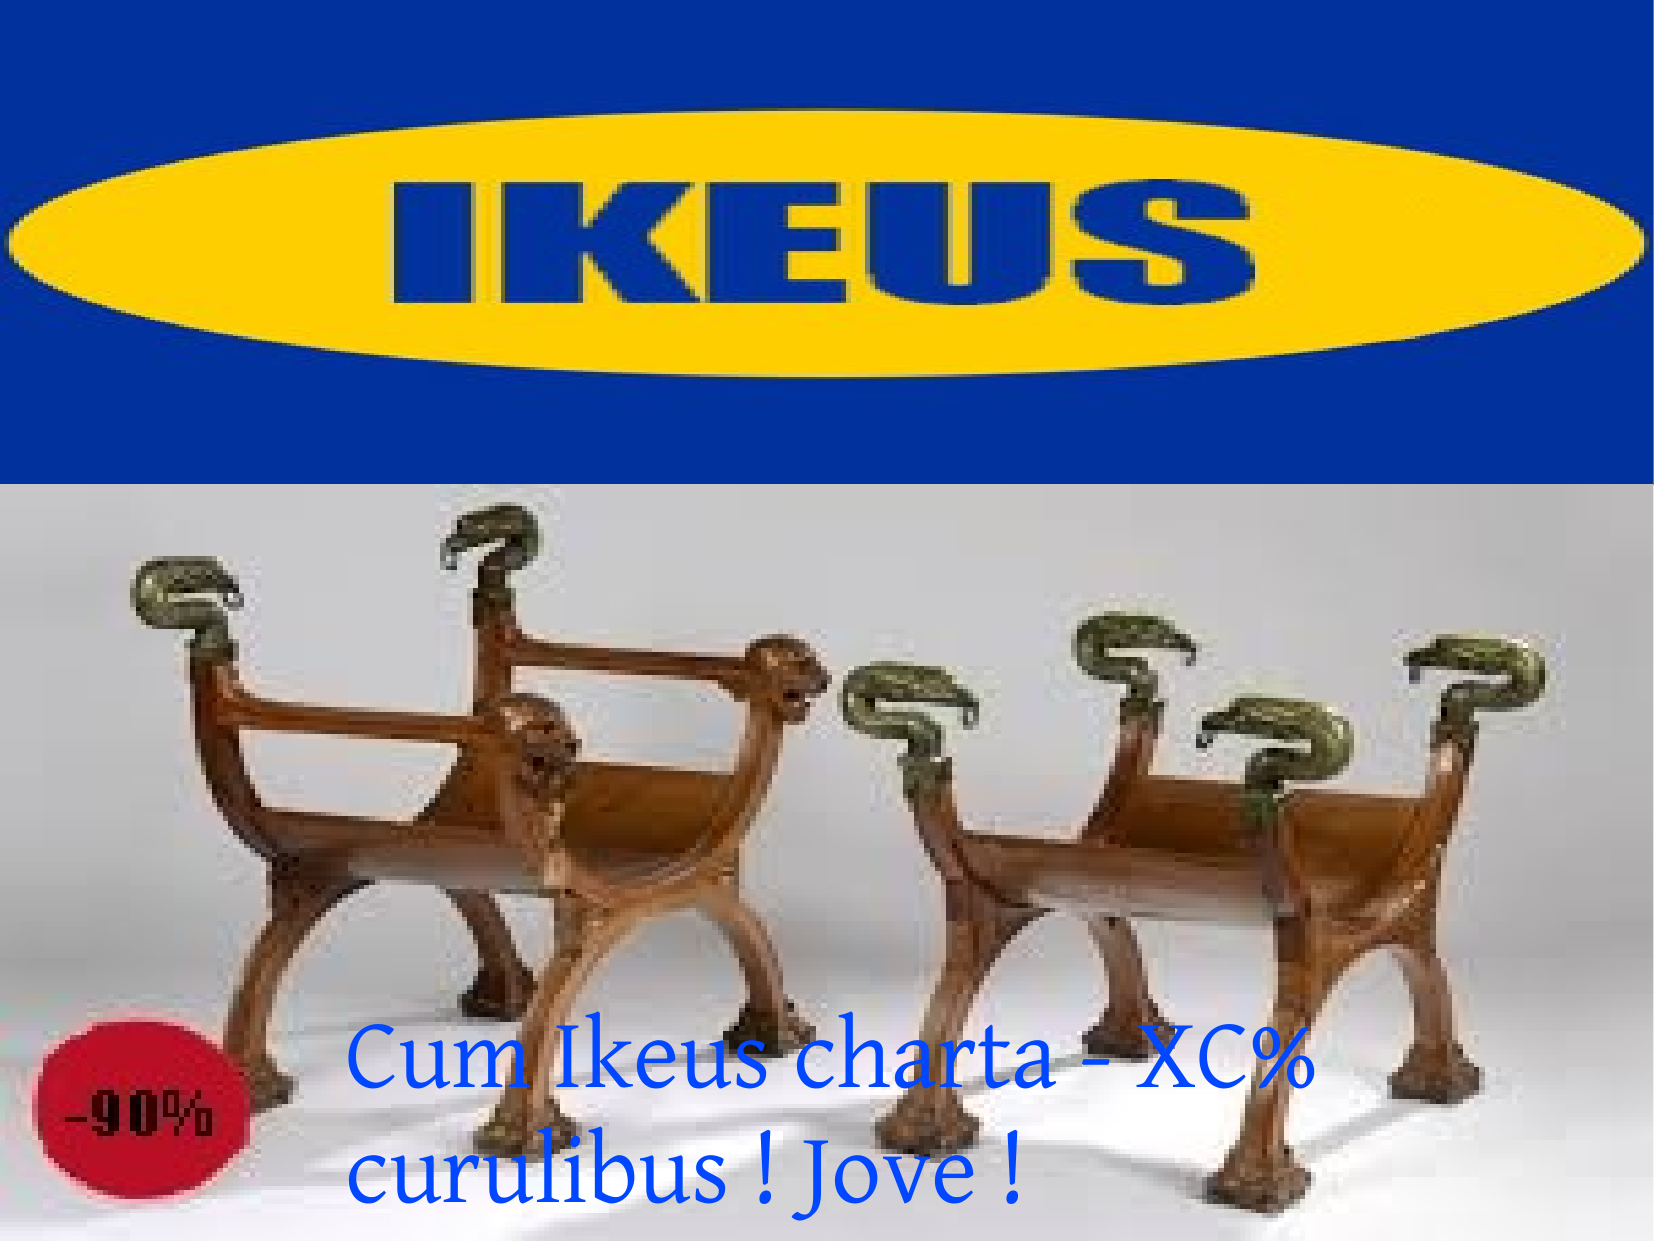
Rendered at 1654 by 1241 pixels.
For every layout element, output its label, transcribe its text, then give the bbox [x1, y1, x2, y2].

picture [0, 0, 1654, 1241]
text_box Cum Ikeus charta - XC% curulibus ! Jove ! [330, 992, 1654, 1239]
